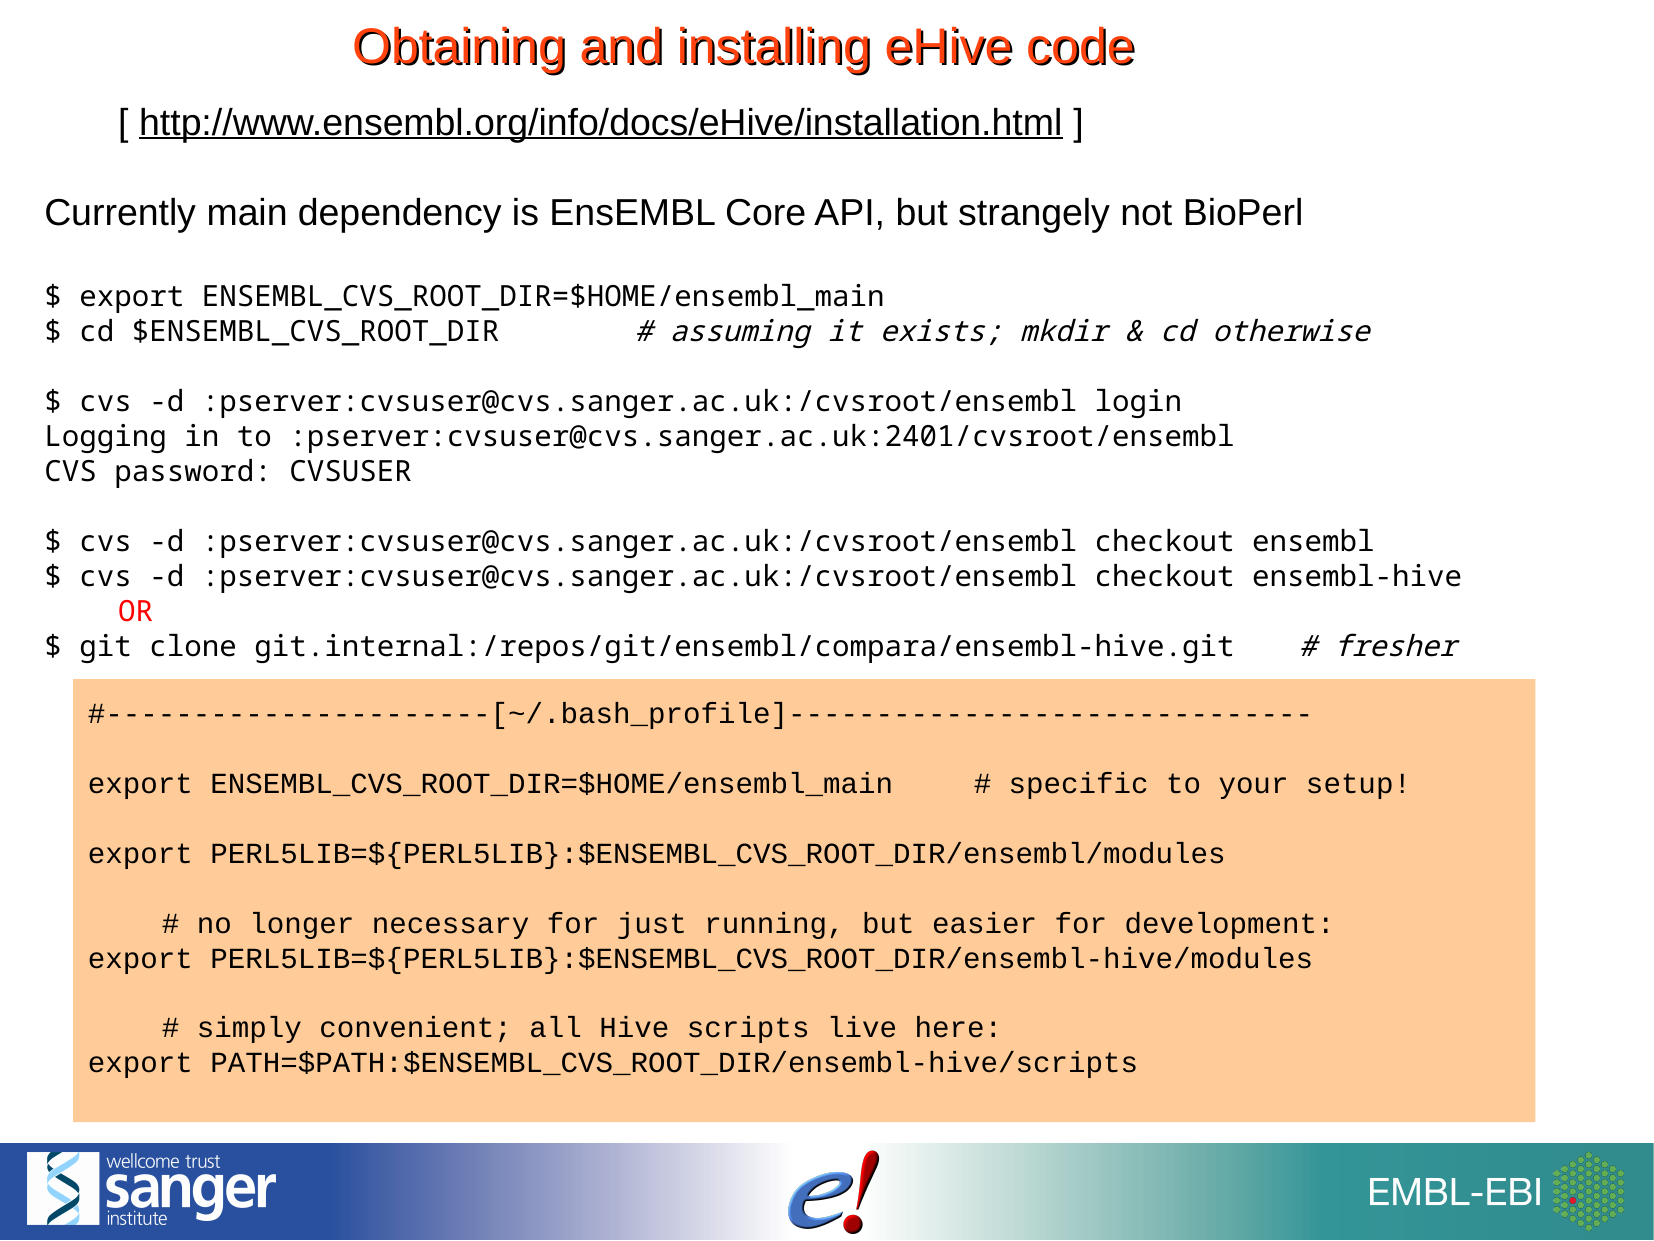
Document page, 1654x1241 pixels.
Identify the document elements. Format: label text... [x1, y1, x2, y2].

text_box Obtaining and installing eHive code [128, 31, 1359, 82]
text_box [ http://www.ensembl.org/info/docs/eHive/installation.html ] Currently main dependency is EnsEMBL Core API, but strangely not BioPerl $ export ENSEMBL_CVS_ROOT_DIR=$HOME/ensembl_main $ cd $ENSEMBL_CVS_ROOT_DIR # assuming it exists; mkdir & cd otherwise $ cvs -d :pserver:cvsuser@cvs.sanger.ac.uk:/cvsroot/ensembl login Logging in to :pserver:cvsuser@cvs.sanger.ac.uk:2401/cvsroot/ensembl CVS password: CVSUSER $ cvs -d :pserver:cvsuser@cvs.sanger.ac.uk:/cvsroot/ensembl checkout ensembl $ cvs -d :pserver:cvsuser@cvs.sanger.ac.uk:/cvsroot/ensembl checkout ensembl-hive OR $ git clone git.internal:/repos/git/ensembl/compara/ensembl-hive.git # fresher [29, 82, 1643, 680]
picture [0, 1143, 1654, 1240]
text_box #----------------------[~/.bash_profile]------------------------------ export ENSEMBL_CVS_ROOT_DIR=$HOME/ensembl_main # specific to your setup! export PERL5LIB=${PERL5LIB}:$ENSEMBL_CVS_ROOT_DIR/ensembl/modules # no longer necessary for just running, but easier for development: export PERL5LIB=${PERL5LIB}:$ENSEMBL_CVS_ROOT_DIR/ensembl-hive/modules # simply convenient; all Hive scripts live here: export PATH=$PATH:$ENSEMBL_CVS_ROOT_DIR/ensembl-hive/scripts [73, 679, 1536, 1123]
